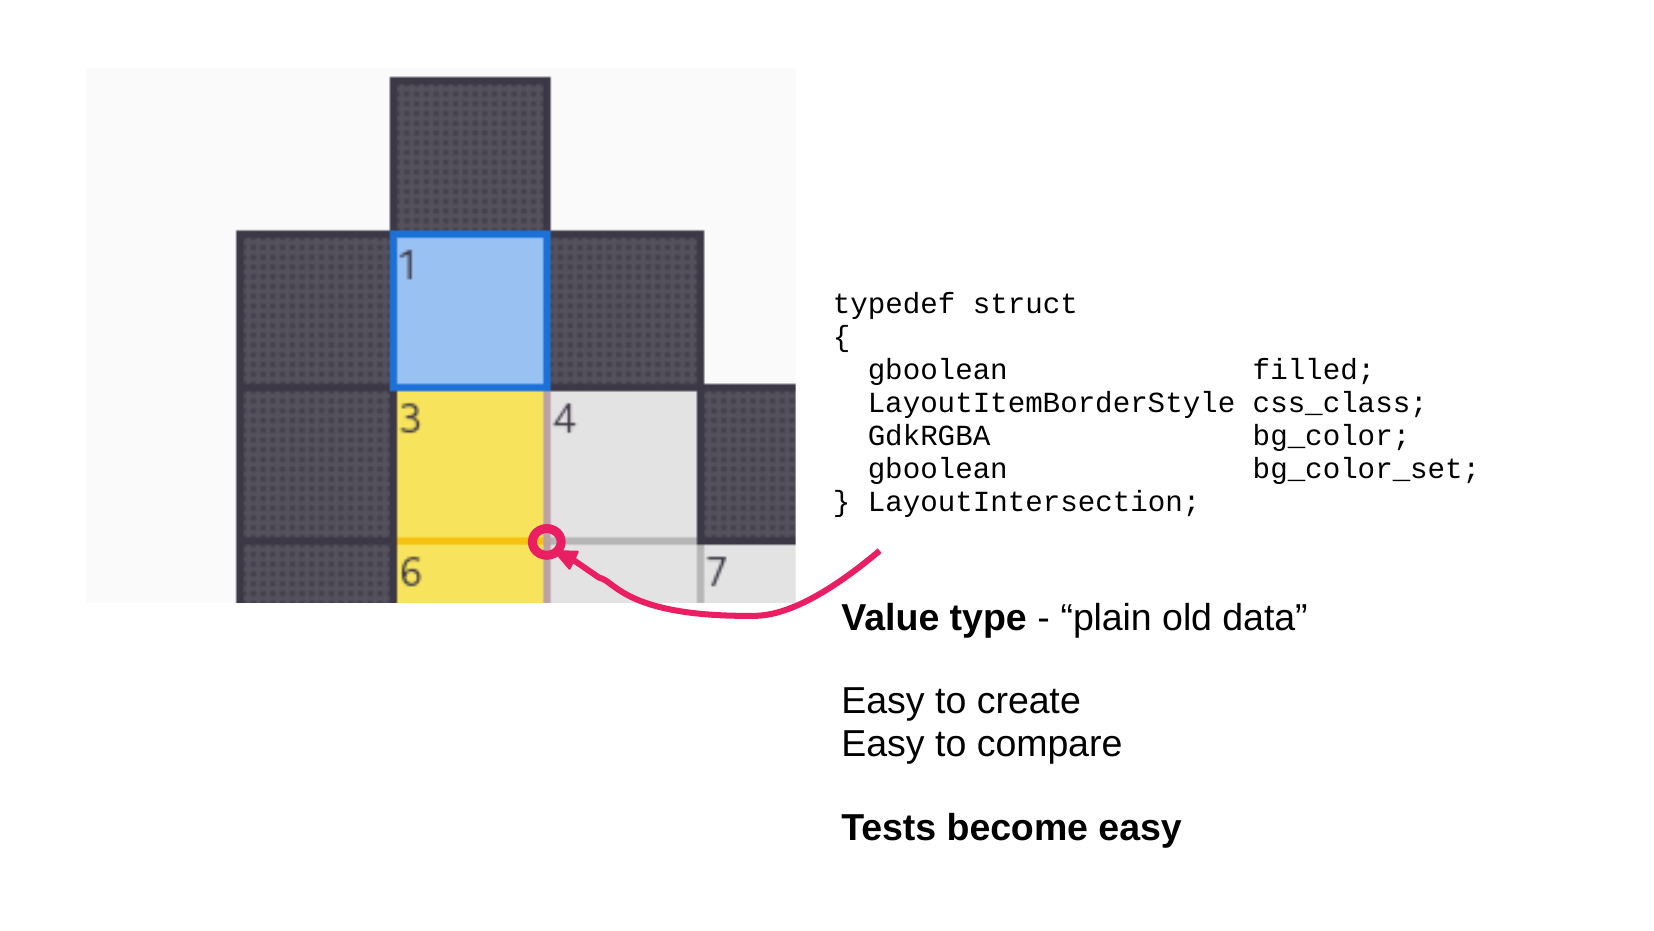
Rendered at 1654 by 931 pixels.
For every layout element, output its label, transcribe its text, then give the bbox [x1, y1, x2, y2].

picture [86, 68, 796, 603]
text_box typedef struct { gboolean filled; LayoutItemBorderStyle css_class; GdkRGBA bg_color; gboolean bg_color_set; } LayoutIntersection; [818, 281, 1620, 589]
picture [538, 534, 556, 550]
text_box Value type - “plain old data” Easy to create Easy to compare Tests become easy [826, 588, 1527, 911]
